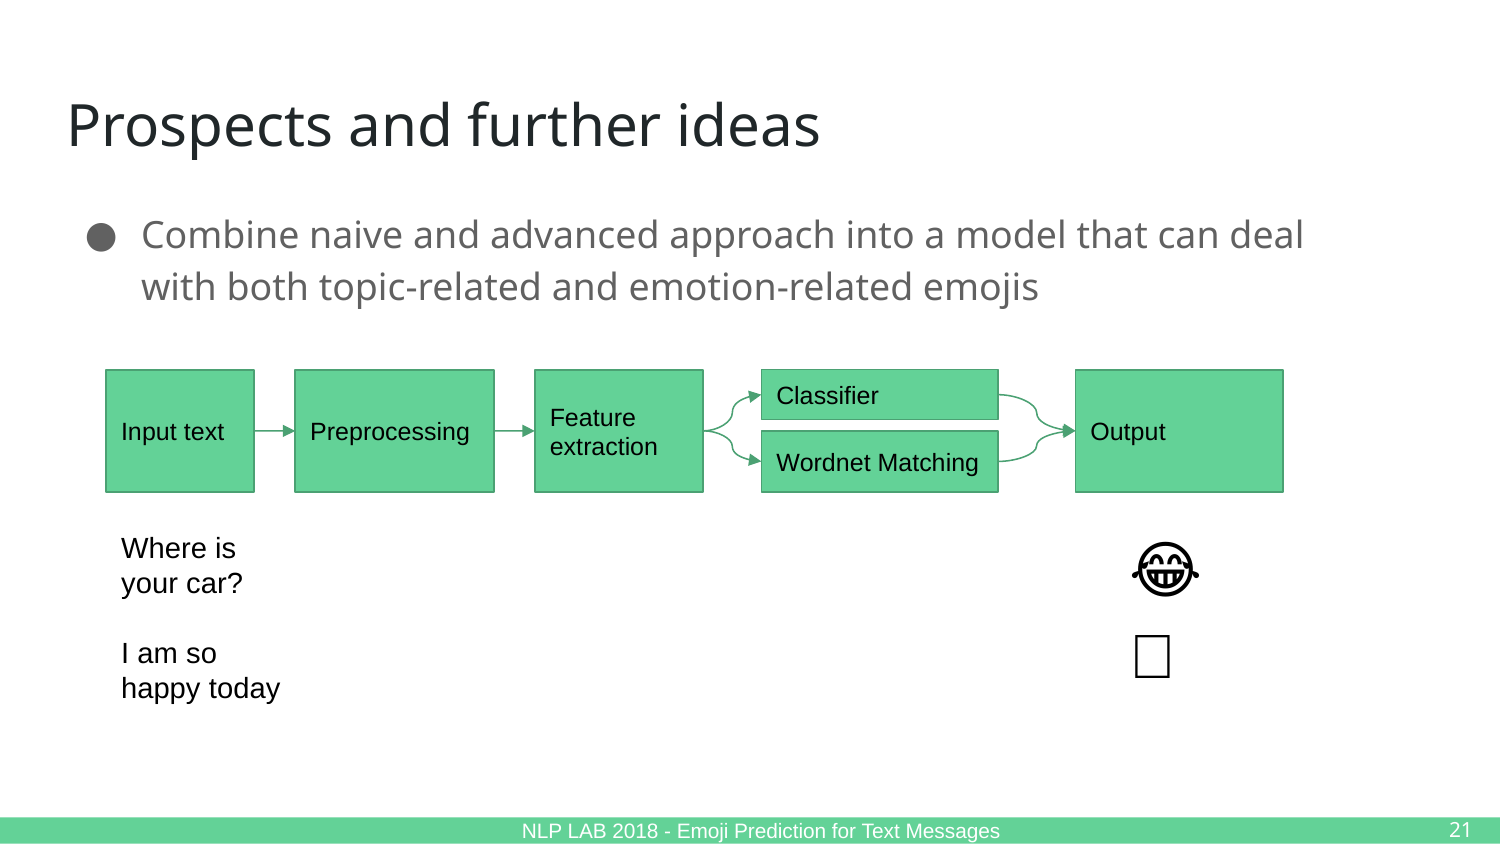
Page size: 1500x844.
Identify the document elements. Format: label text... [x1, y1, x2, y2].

title Prospects and further ideas [51, 72, 1449, 167]
slide_number <Foliennummer> [1397, 811, 1488, 844]
text_box 😂 🚐 [1114, 503, 1284, 637]
text_box Input text [106, 369, 255, 492]
text_box Wordnet Matching [761, 430, 998, 492]
text_box Feature extraction [534, 369, 704, 492]
text_box Classifier [761, 369, 998, 420]
list Combine naive and advanced approach into a model that can deal with both topic-related and emotion-related emojis [51, 189, 1342, 312]
text_box Output [1075, 369, 1284, 492]
text_box Where is your car? I am so happy today [106, 519, 314, 749]
text_box Preprocessing [295, 369, 494, 492]
